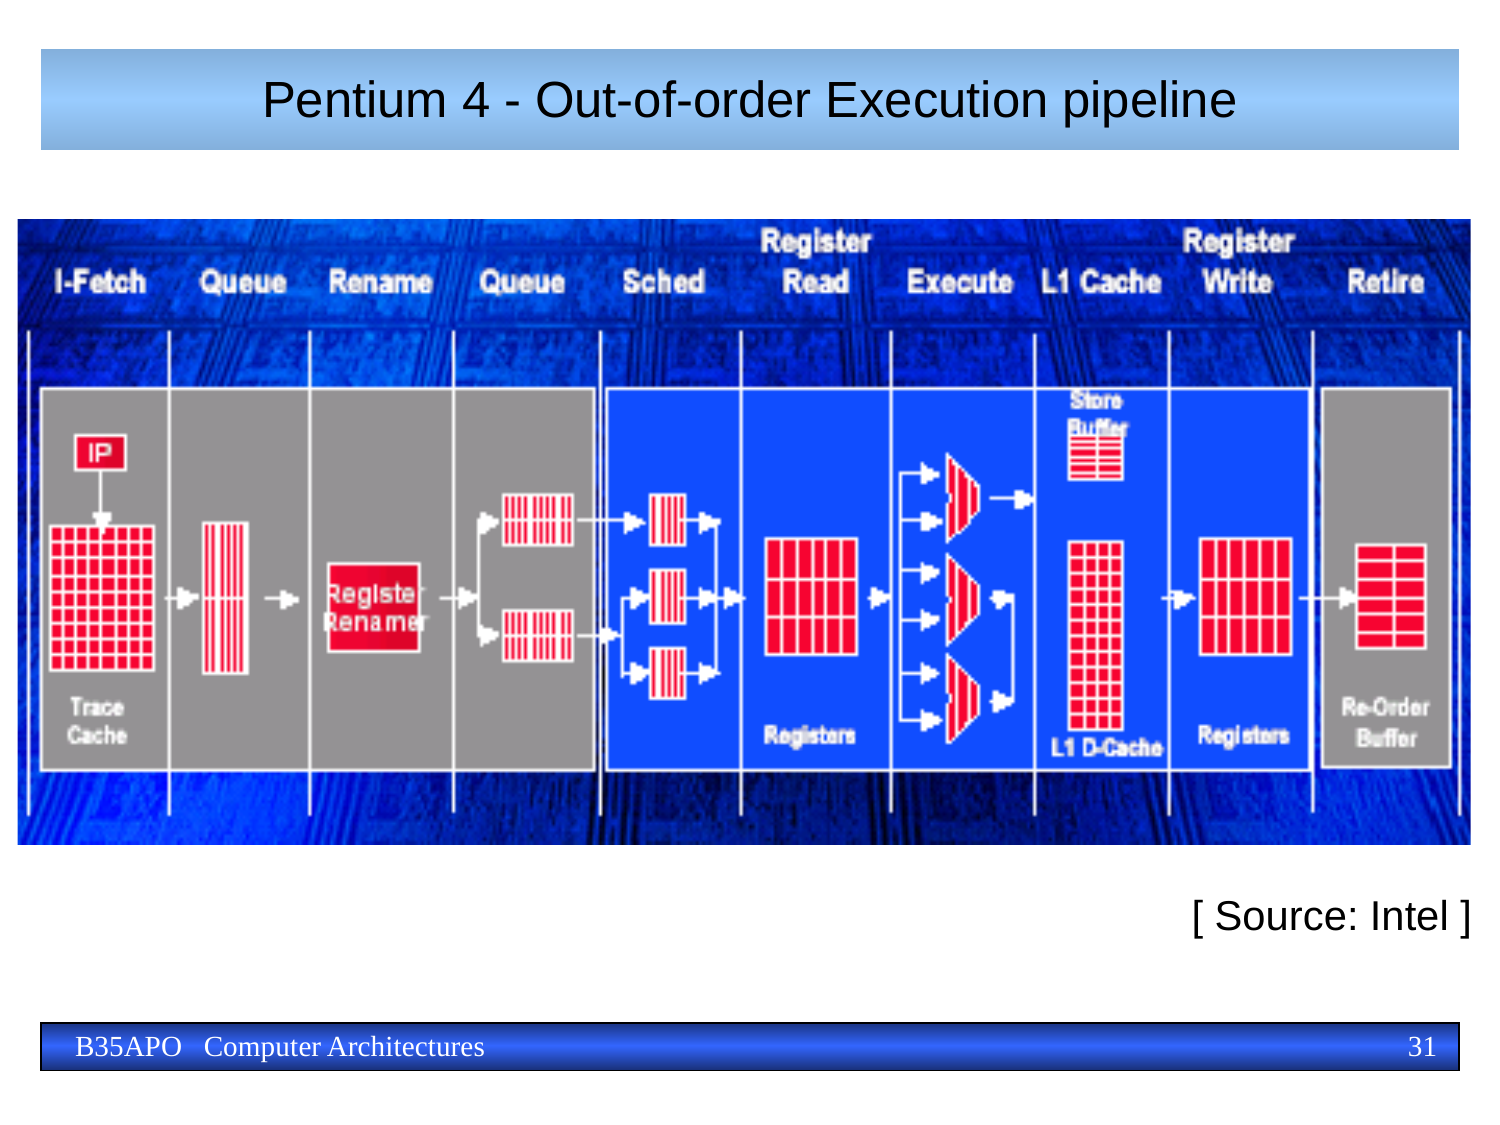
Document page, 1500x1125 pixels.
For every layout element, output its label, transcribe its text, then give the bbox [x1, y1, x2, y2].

text_box [ Source: Intel ] [1176, 881, 1487, 947]
title Pentium 4 - Out-of-order Execution pipeline [41, 49, 1459, 150]
picture [17, 219, 1471, 845]
